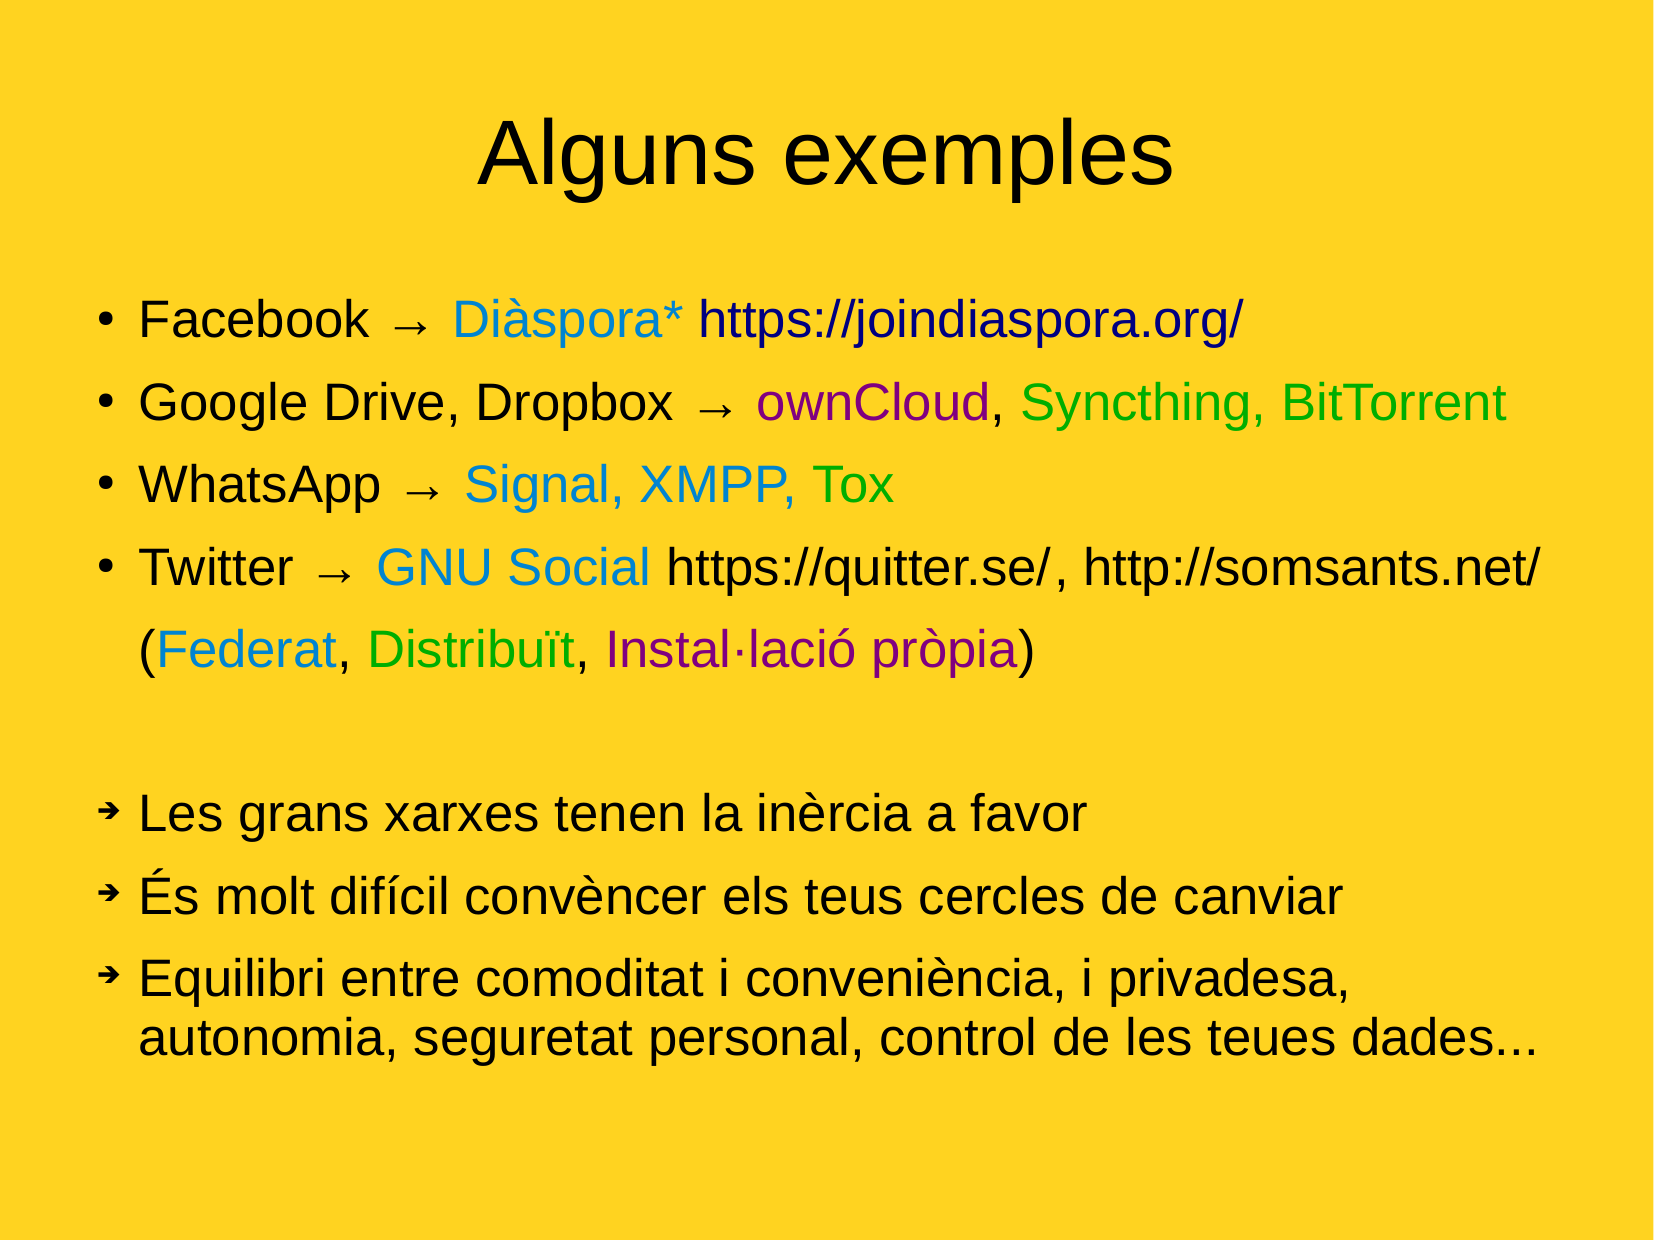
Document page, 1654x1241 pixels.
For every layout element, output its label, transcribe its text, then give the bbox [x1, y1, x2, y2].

list Facebook → Diàspora* https://joindiaspora.org/ Google Drive, Dropbox → ownCloud, Syncthing, BitTorrent WhatsApp → Signal, XMPP, Tox Twitter → GNU Social https://quitter.se/, http://somsants.net/ (Federat, Distribuït, Instal·lació pròpia) Les grans xarxes tenen la inèrcia a favor És molt difícil convèncer els teus cercles de canviar Equilibri entre comoditat i conveniència, i privadesa, autonomia, seguretat personal, control de les teues dades... [82, 290, 1571, 1087]
title Alguns exemples [82, 49, 1571, 257]
